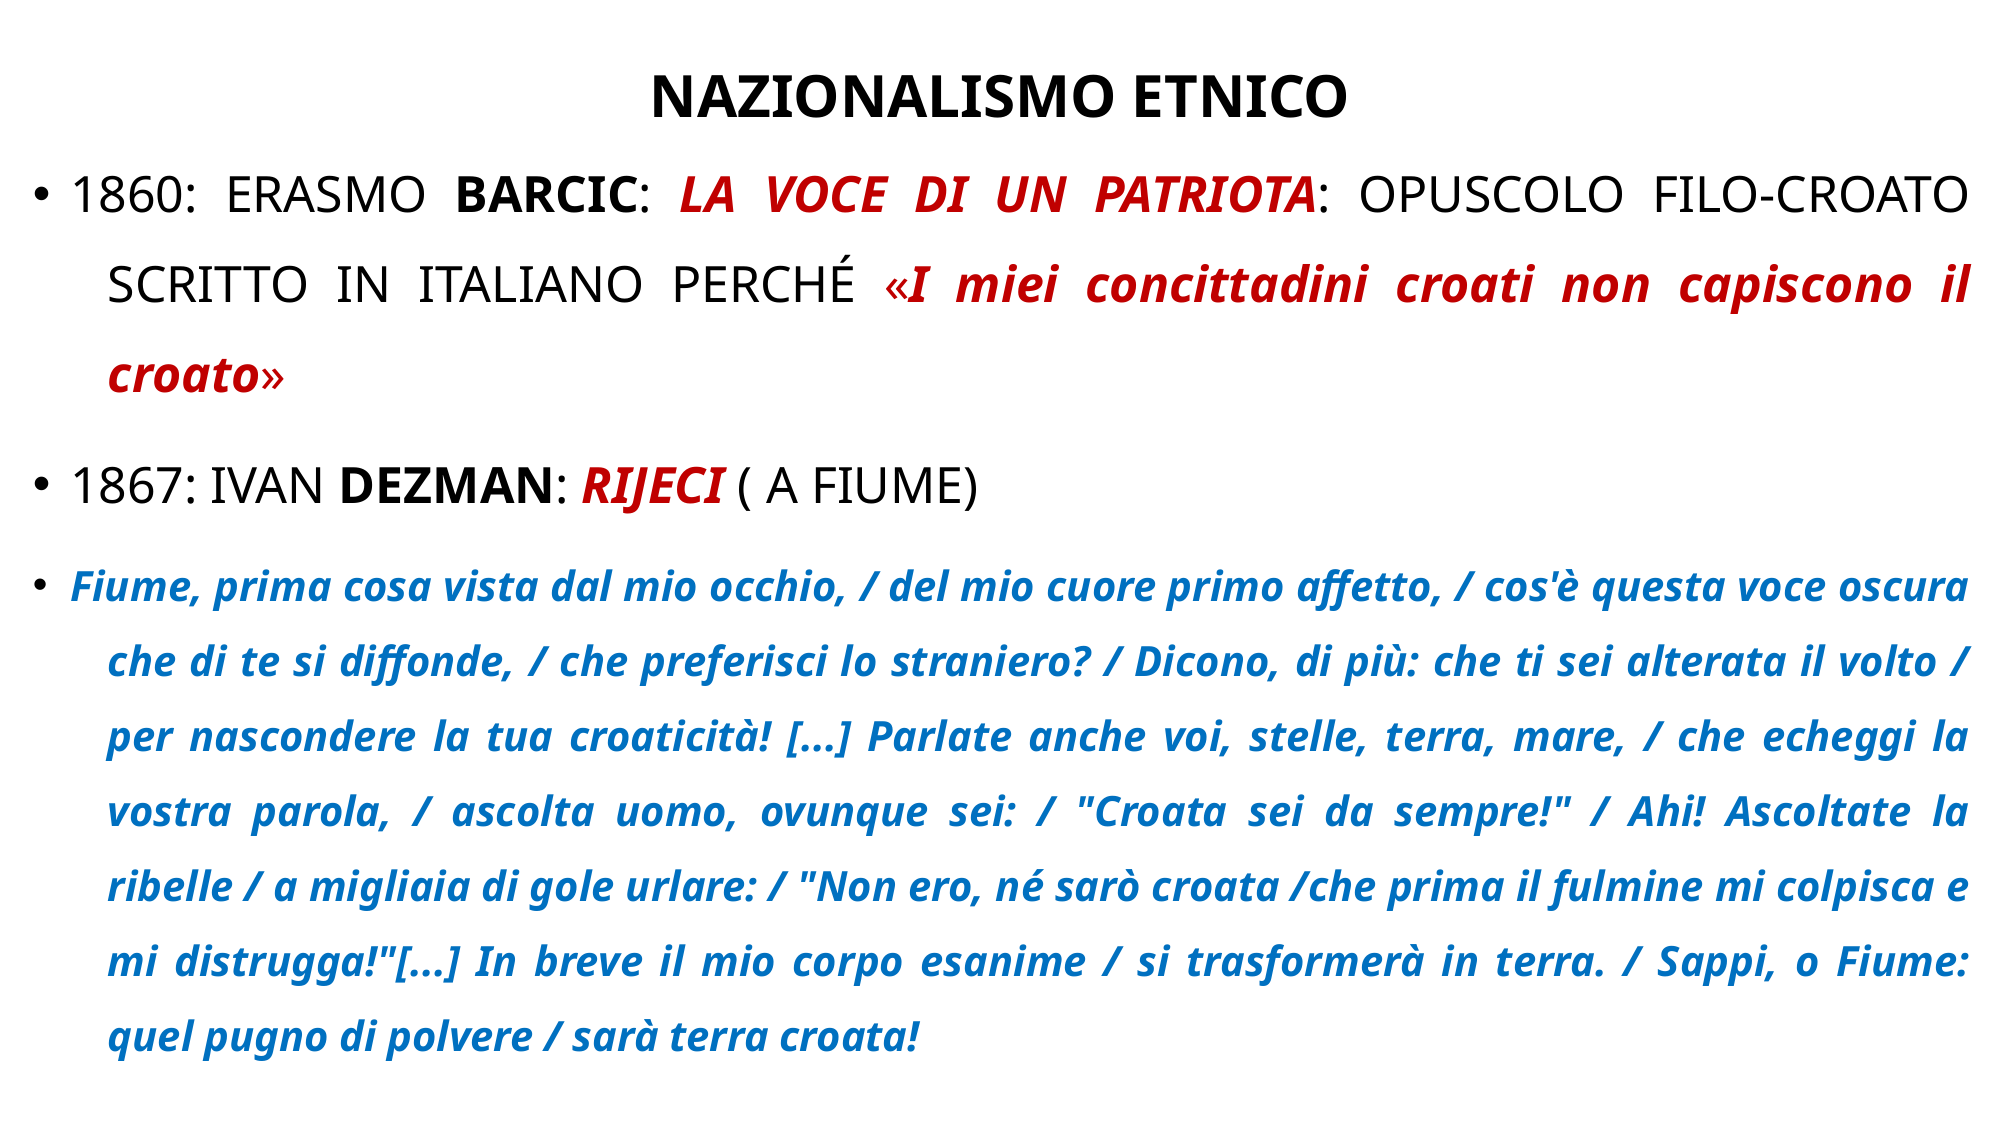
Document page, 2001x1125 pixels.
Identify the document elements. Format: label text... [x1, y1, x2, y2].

list 1860: ERASMO BARCIC: LA VOCE DI UN PATRIOTA: OPUSCOLO FILO-CROATO SCRITTO IN ITALIANO PERCHÉ «I miei concittadini croati non capiscono il croato» 1867: IVAN DEZMAN: RIJECI ( A FIUME) Fiume, prima cosa vista dal mio occhio, / del mio cuore primo affetto, / cos'è questa voce oscura che di te si diffonde, / che preferisci lo straniero? / Dicono, di più: che ti sei alterata il volto / per nascondere la tua croaticità! [...] Parlate anche voi, stelle, terra, mare, / che echeggi la vostra parola, / ascolta uomo, ovunque sei: / "Croata sei da sempre!" / Ahi! Ascoltate la ribelle / a migliaia di gole urlare: / "Non ero, né sarò croata /che prima il fulmine mi colpisca e mi distrugga!"[...] In breve il mio corpo esanime / si trasformerà in terra. / Sappi, o Fiume: quel pugno di polvere / sarà terra croata! [17, 125, 1986, 1125]
title NAZIONALISMO ETNICO [137, 59, 1863, 93]
